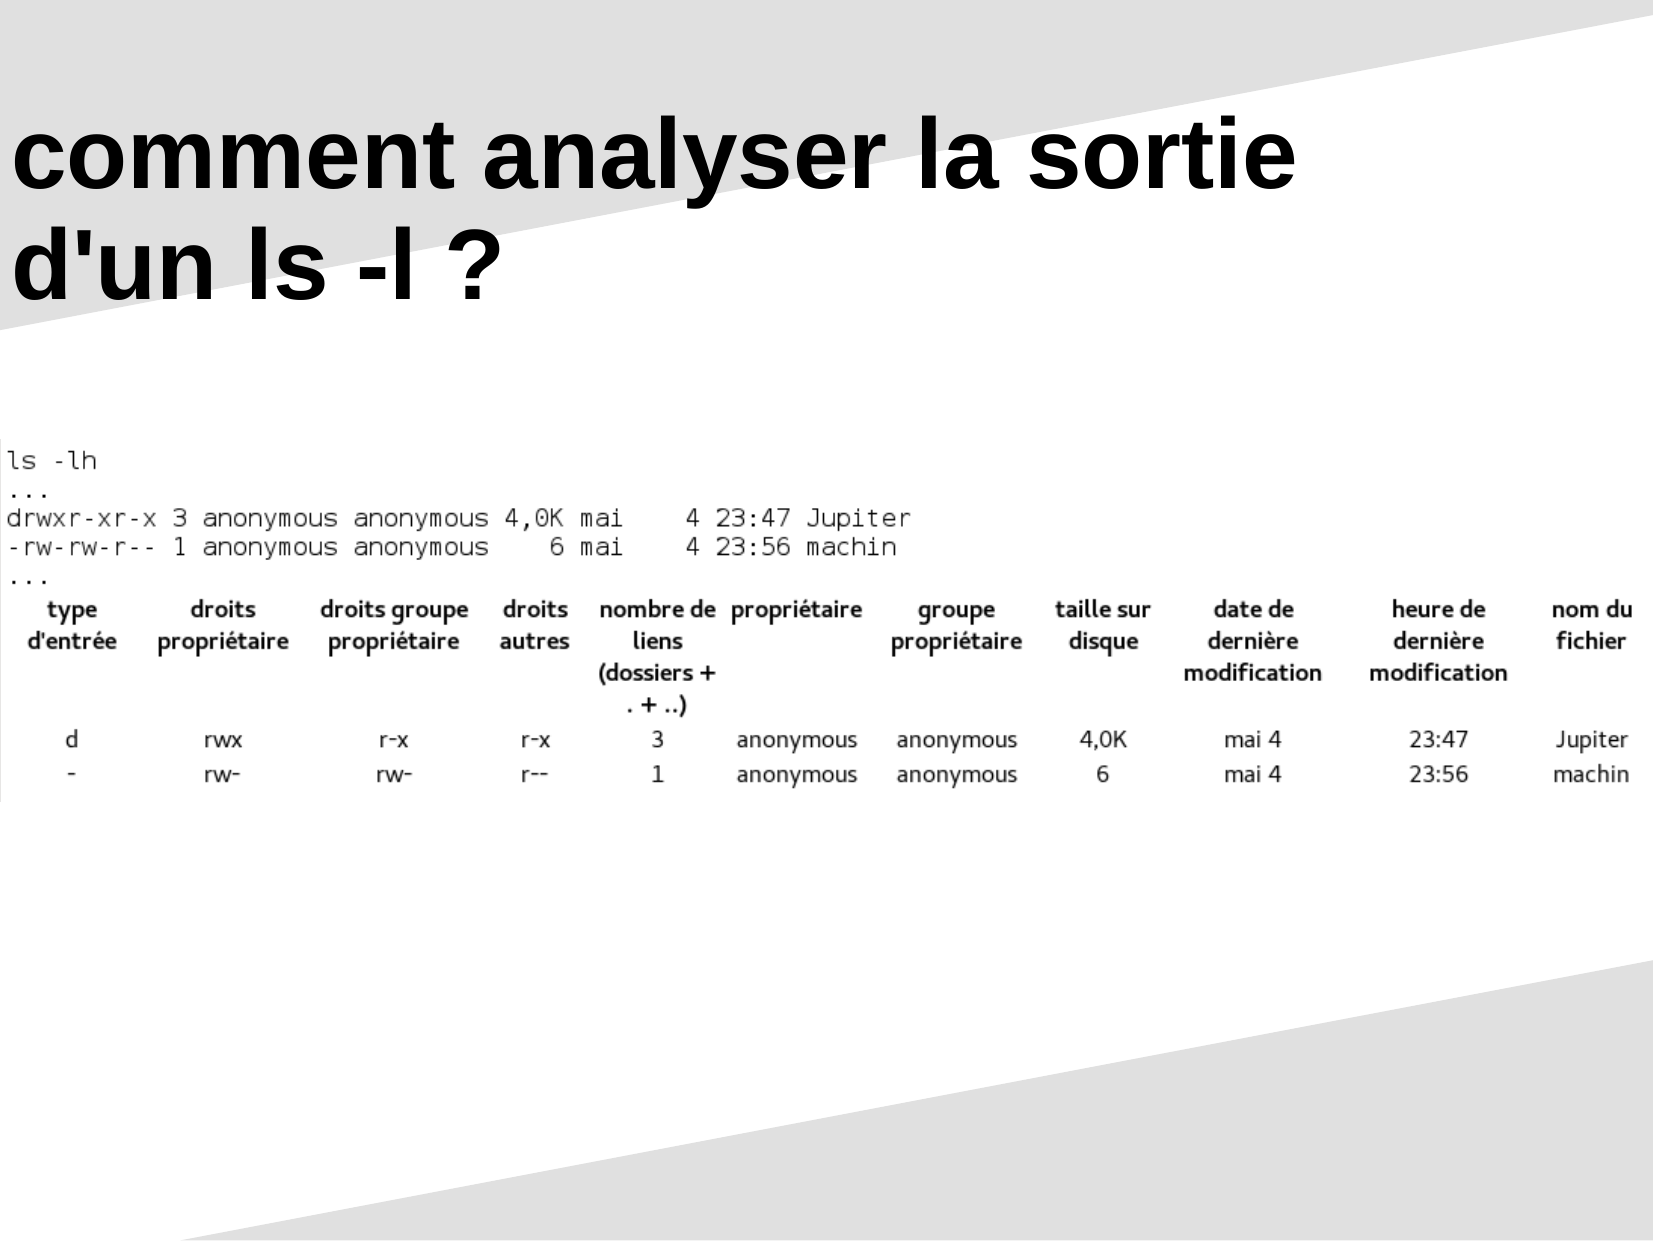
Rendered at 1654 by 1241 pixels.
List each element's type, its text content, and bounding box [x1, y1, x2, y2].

picture [0, 439, 1653, 802]
title comment analyser la sortie d'un ls -l ? [11, 97, 1499, 322]
